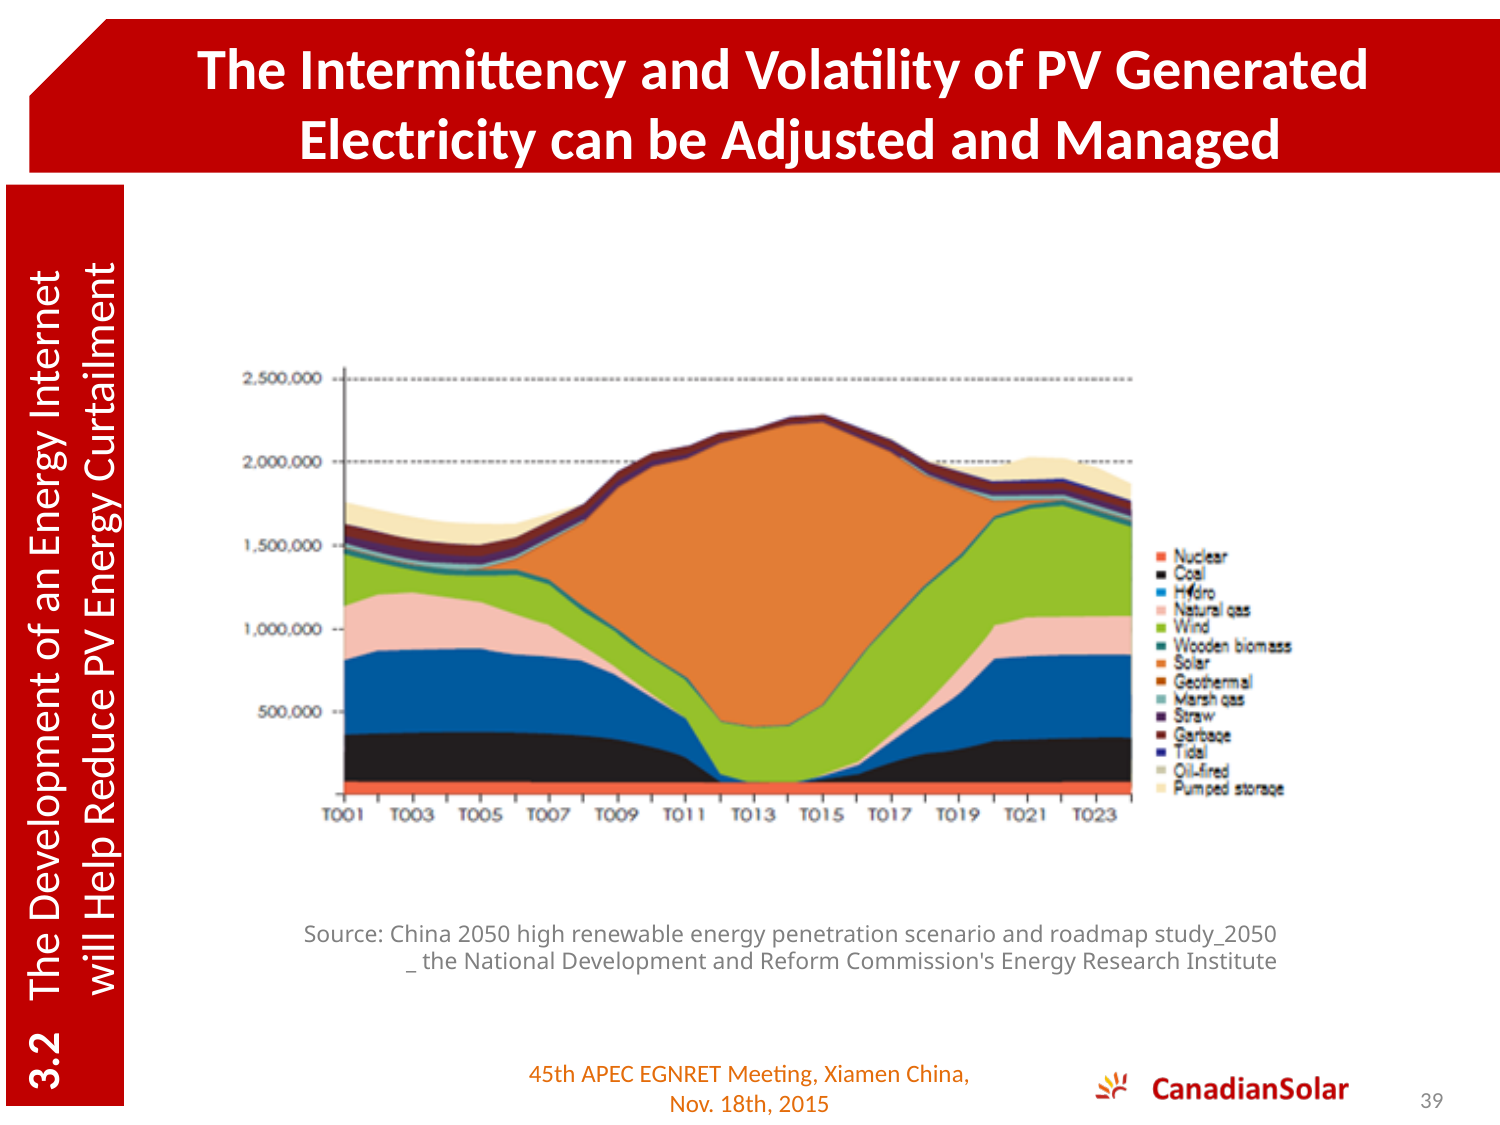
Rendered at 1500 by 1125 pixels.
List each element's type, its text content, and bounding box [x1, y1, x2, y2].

text_box 3.2 The Development of an Energy Internet will Help Reduce PV Energy Curtailment [6, 184, 124, 1106]
text_box Source: China 2050 high renewable energy penetration scenario and roadmap study_2050 _ the National Development and Reform Commission's Energy Research Institute [230, 917, 1294, 982]
text_box The Intermittency and Volatility of PV Generated Electricity can be Adjusted and Managed [29, 19, 1500, 173]
slide_number <編號> [1108, 1069, 1459, 1125]
footer 45th APEC EGNRET Meeting, Xiamen China, Nov. 18th, 2015 [512, 1057, 988, 1118]
picture [1080, 1046, 1377, 1125]
picture [194, 307, 1365, 917]
